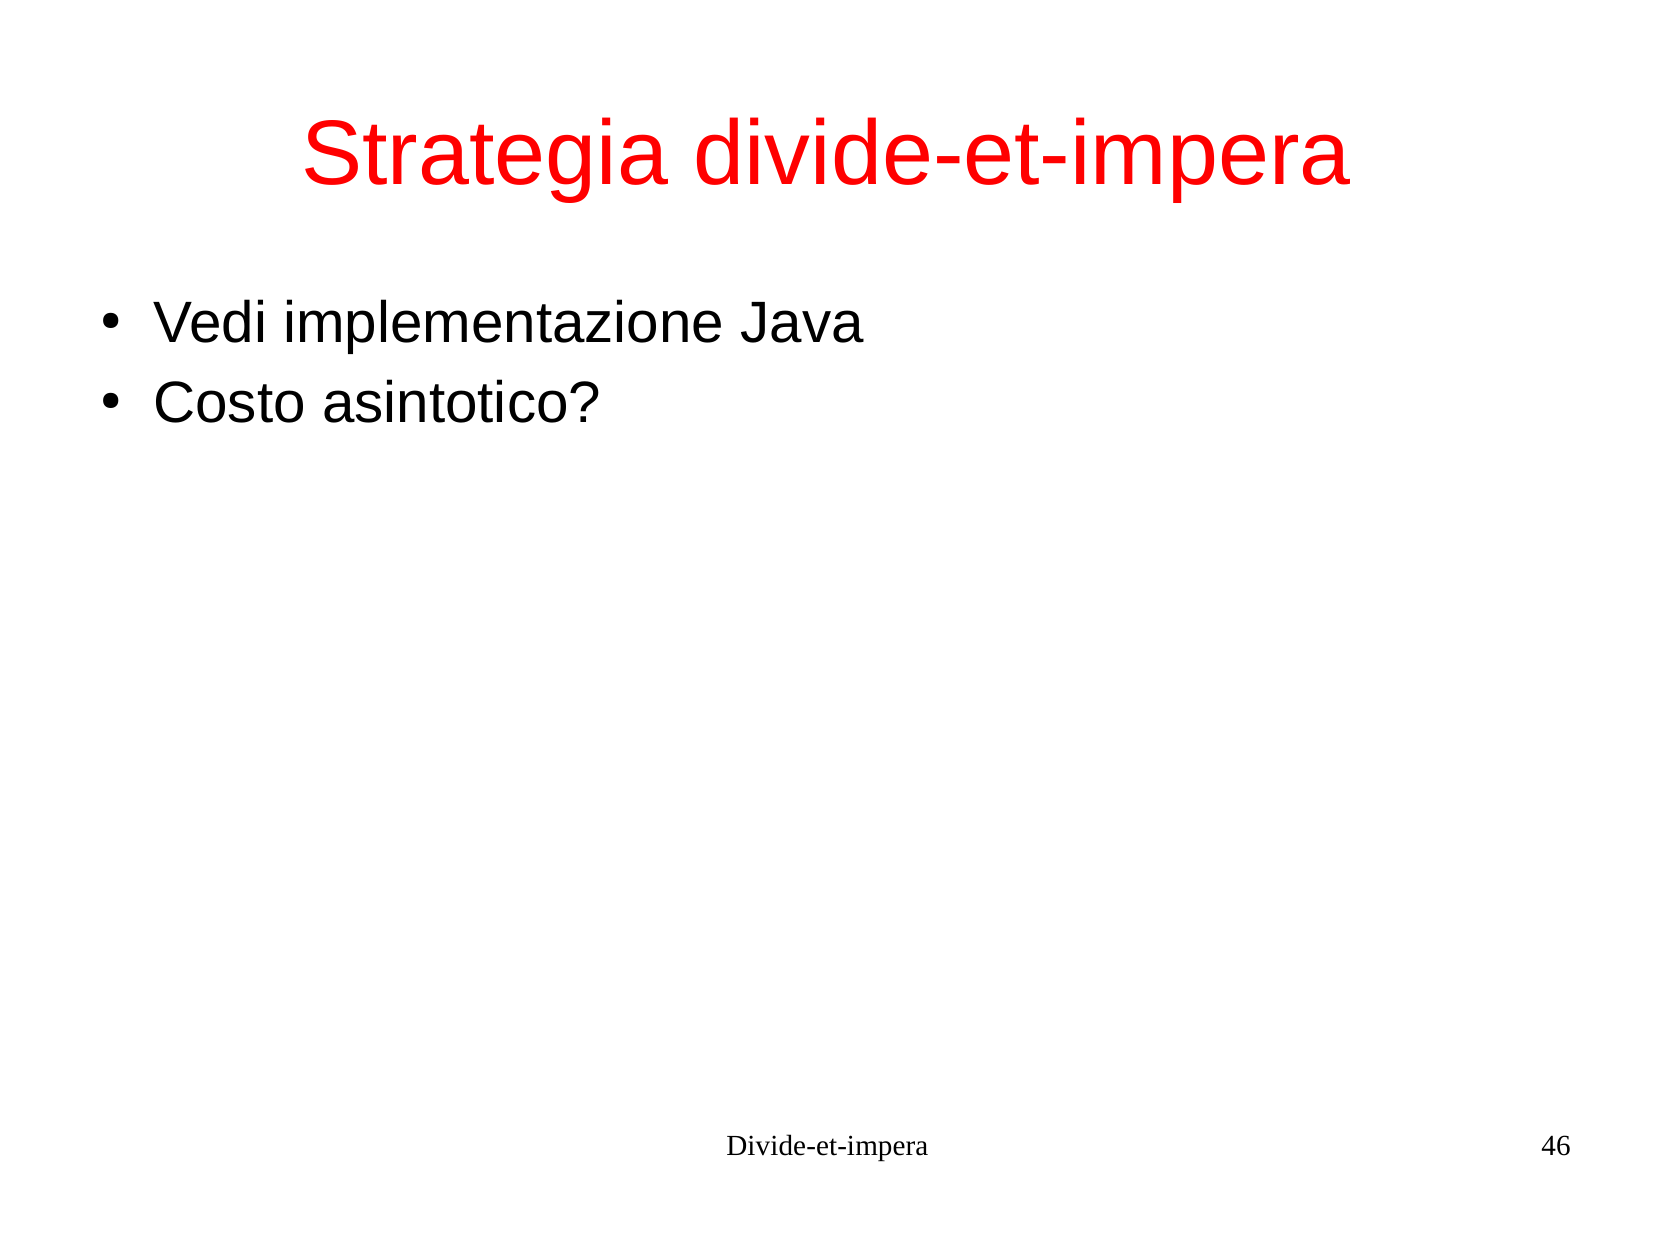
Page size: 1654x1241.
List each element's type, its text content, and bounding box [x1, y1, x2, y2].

list Vedi implementazione Java Costo asintotico? [82, 290, 1571, 1109]
title Strategia divide-et-impera [82, 49, 1571, 257]
